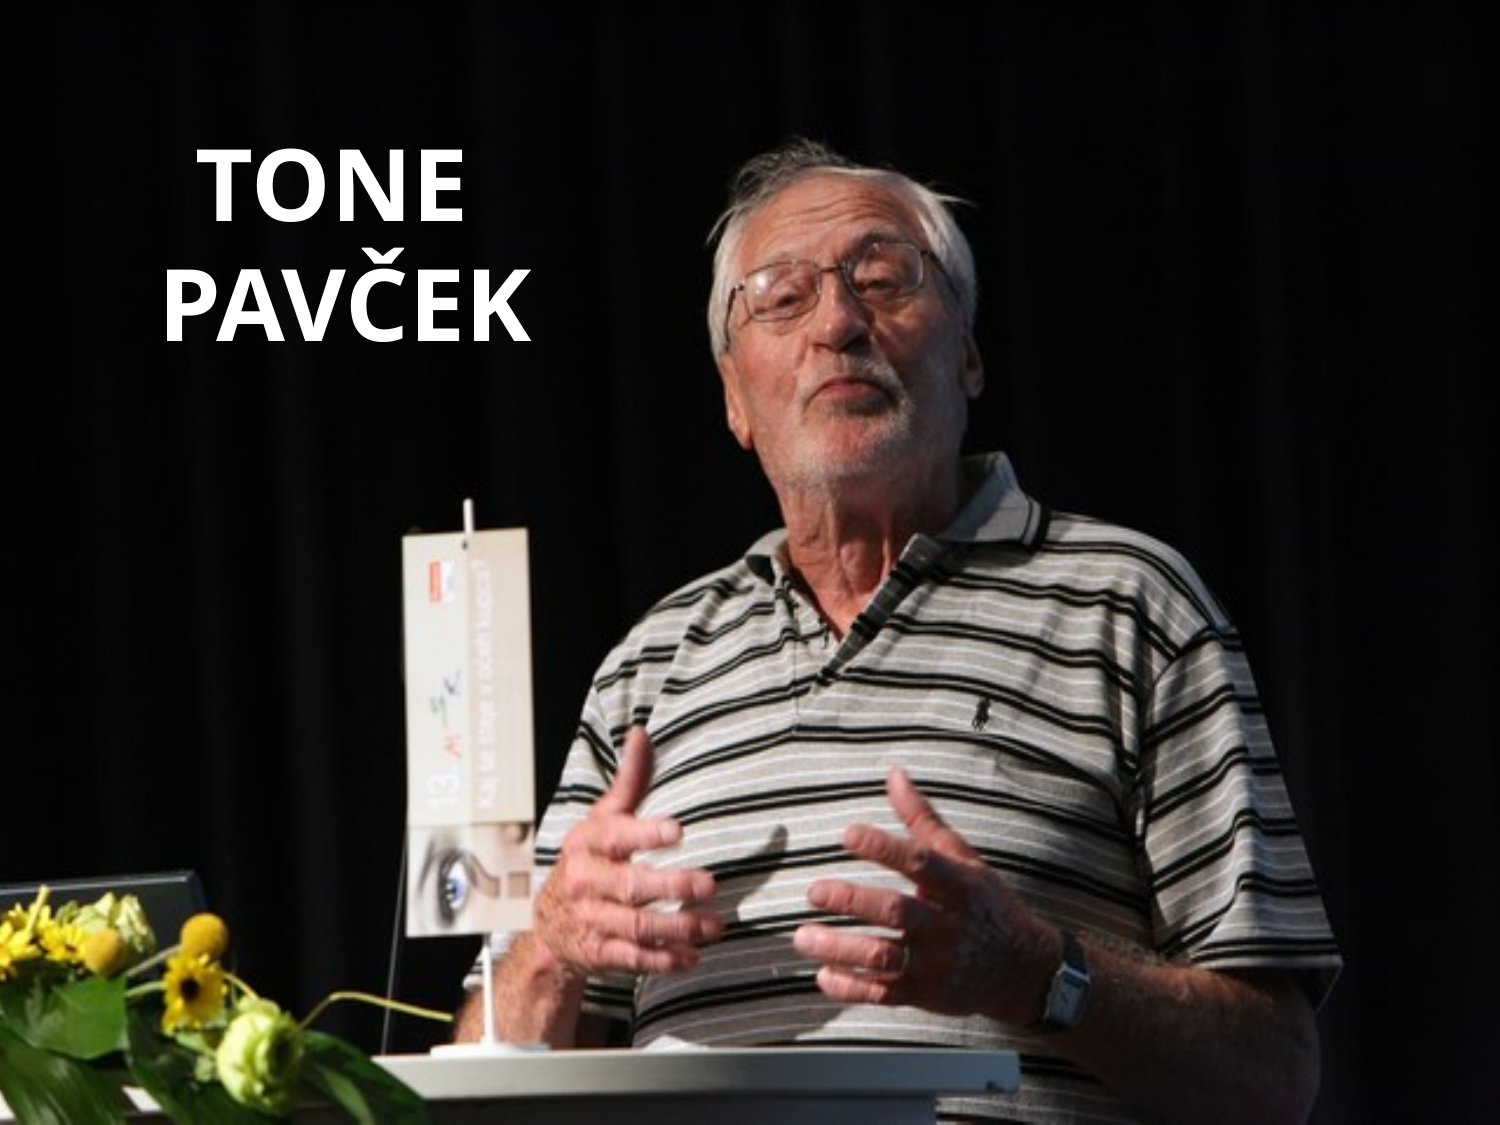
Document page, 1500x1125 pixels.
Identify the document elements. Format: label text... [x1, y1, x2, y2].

picture [0, 0, 1500, 1125]
title TONE PAVČEK [29, 113, 662, 362]
